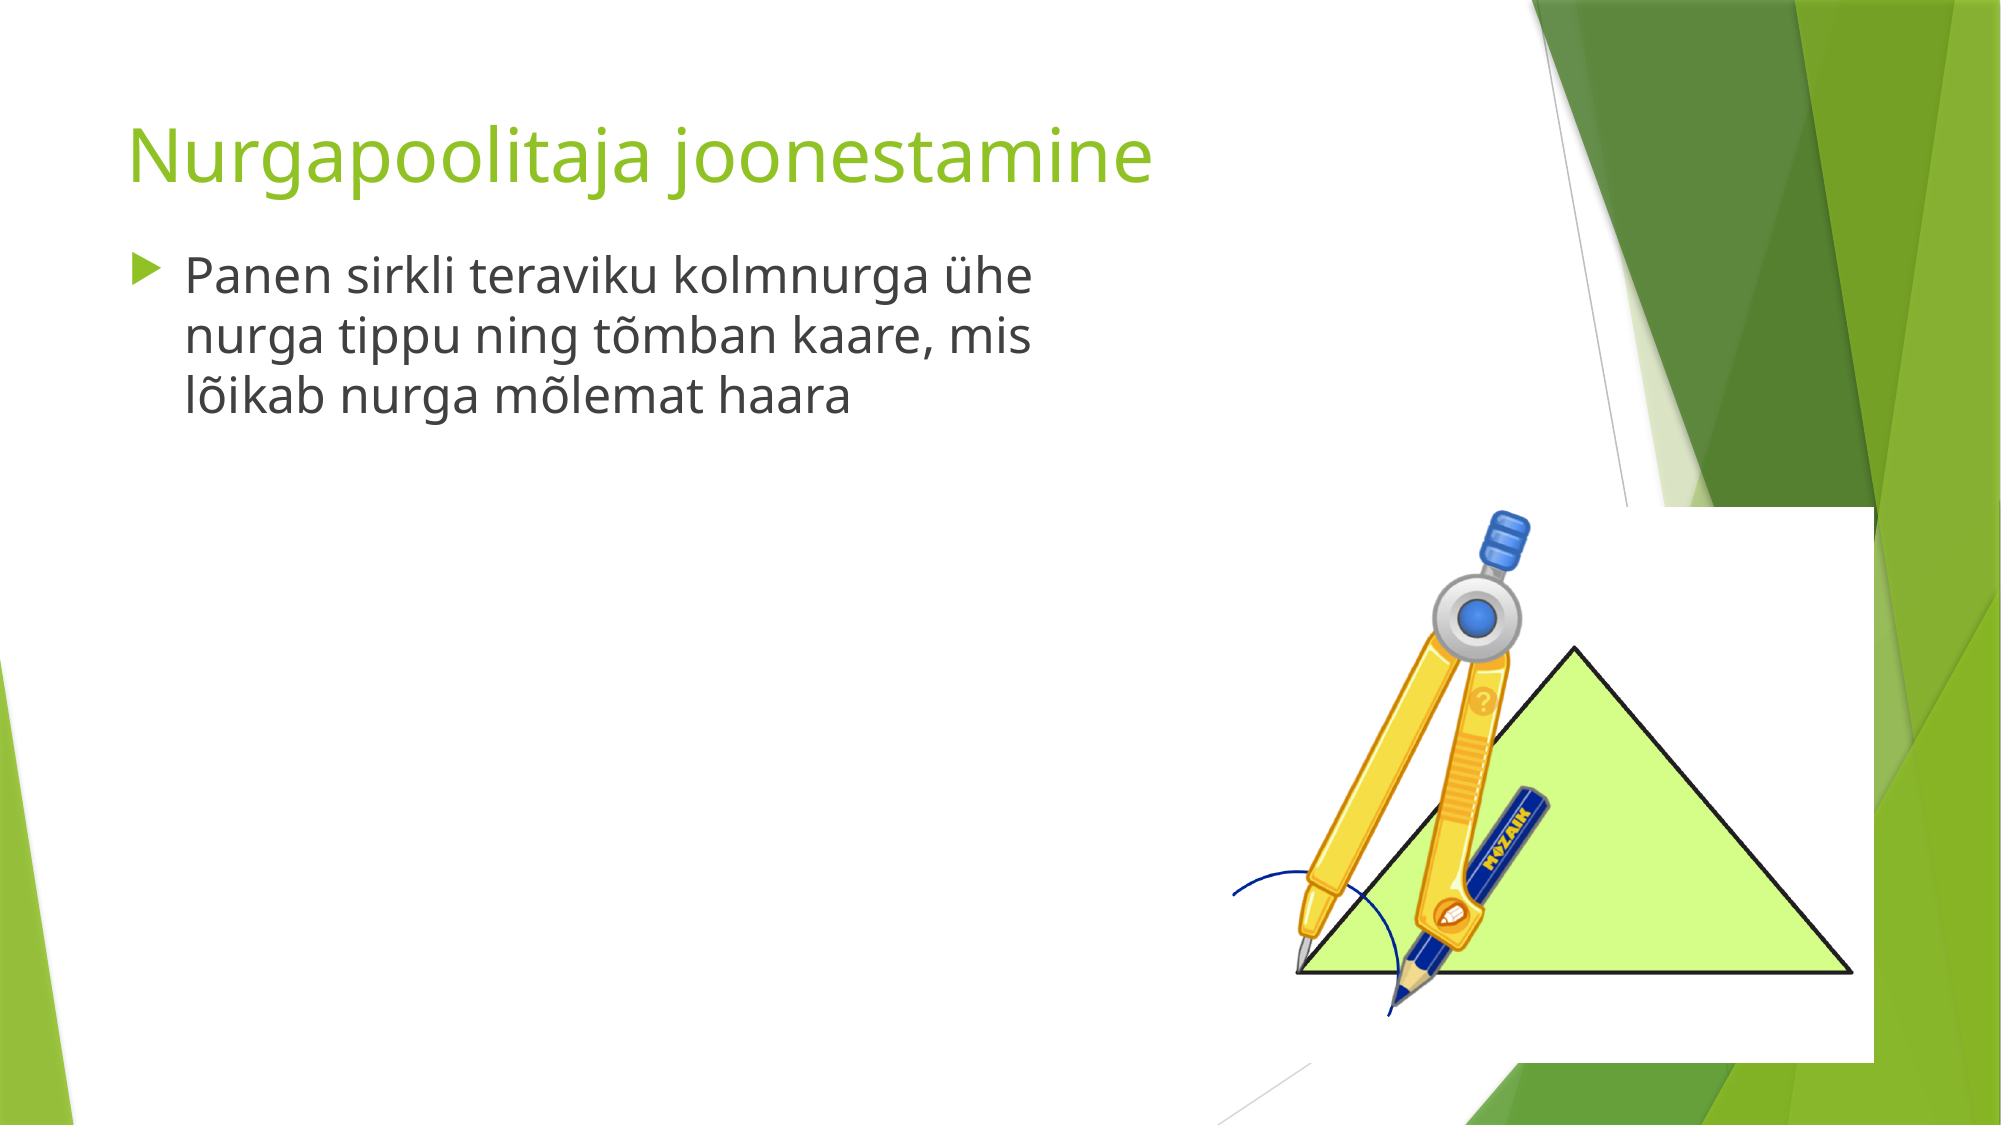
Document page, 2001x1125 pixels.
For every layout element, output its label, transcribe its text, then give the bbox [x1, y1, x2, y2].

list Panen sirkli teraviku kolmnurga ühe nurga tippu ning tõmban kaare, mis lõikab nurga mõlemat haara [113, 236, 1093, 1063]
picture [1210, 507, 1874, 1063]
title Nurgapoolitaja joonestamine [111, 99, 1522, 317]
